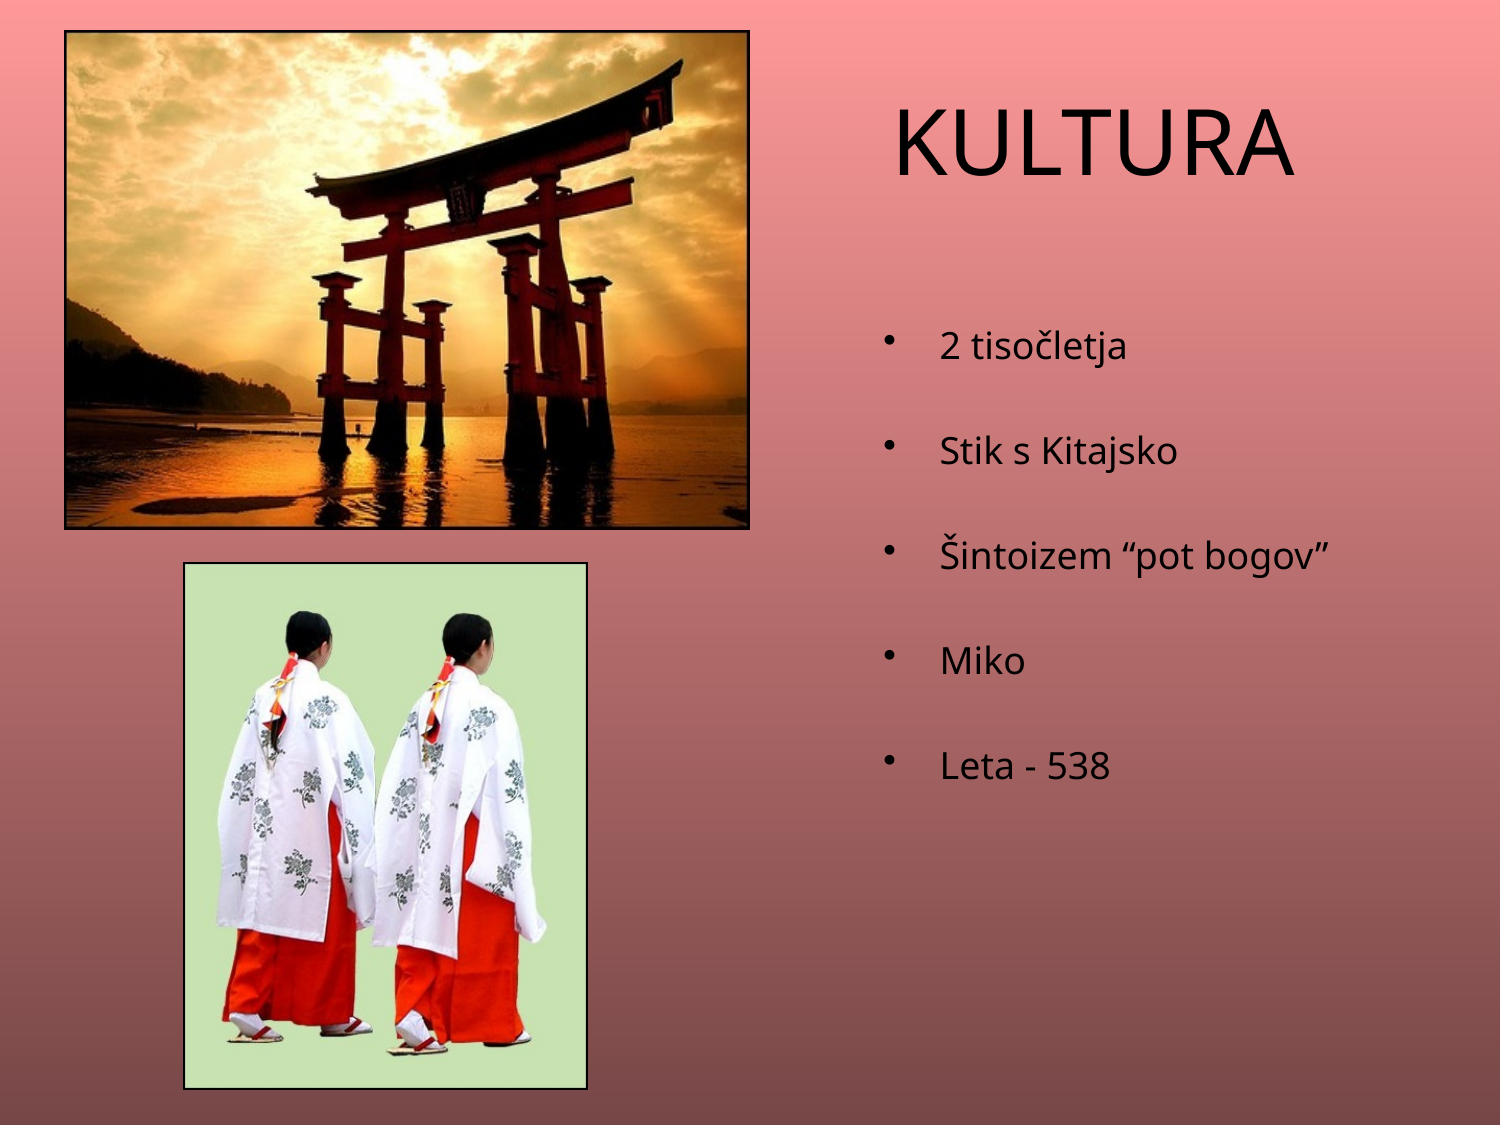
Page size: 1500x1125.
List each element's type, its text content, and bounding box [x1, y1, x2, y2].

title KULTURA [761, 45, 1425, 233]
list 2 tisočletja Stik s Kitajsko Šintoizem “pot bogov” Miko Leta - 538 [868, 314, 1425, 1005]
picture [64, 30, 750, 530]
picture [183, 562, 588, 1090]
